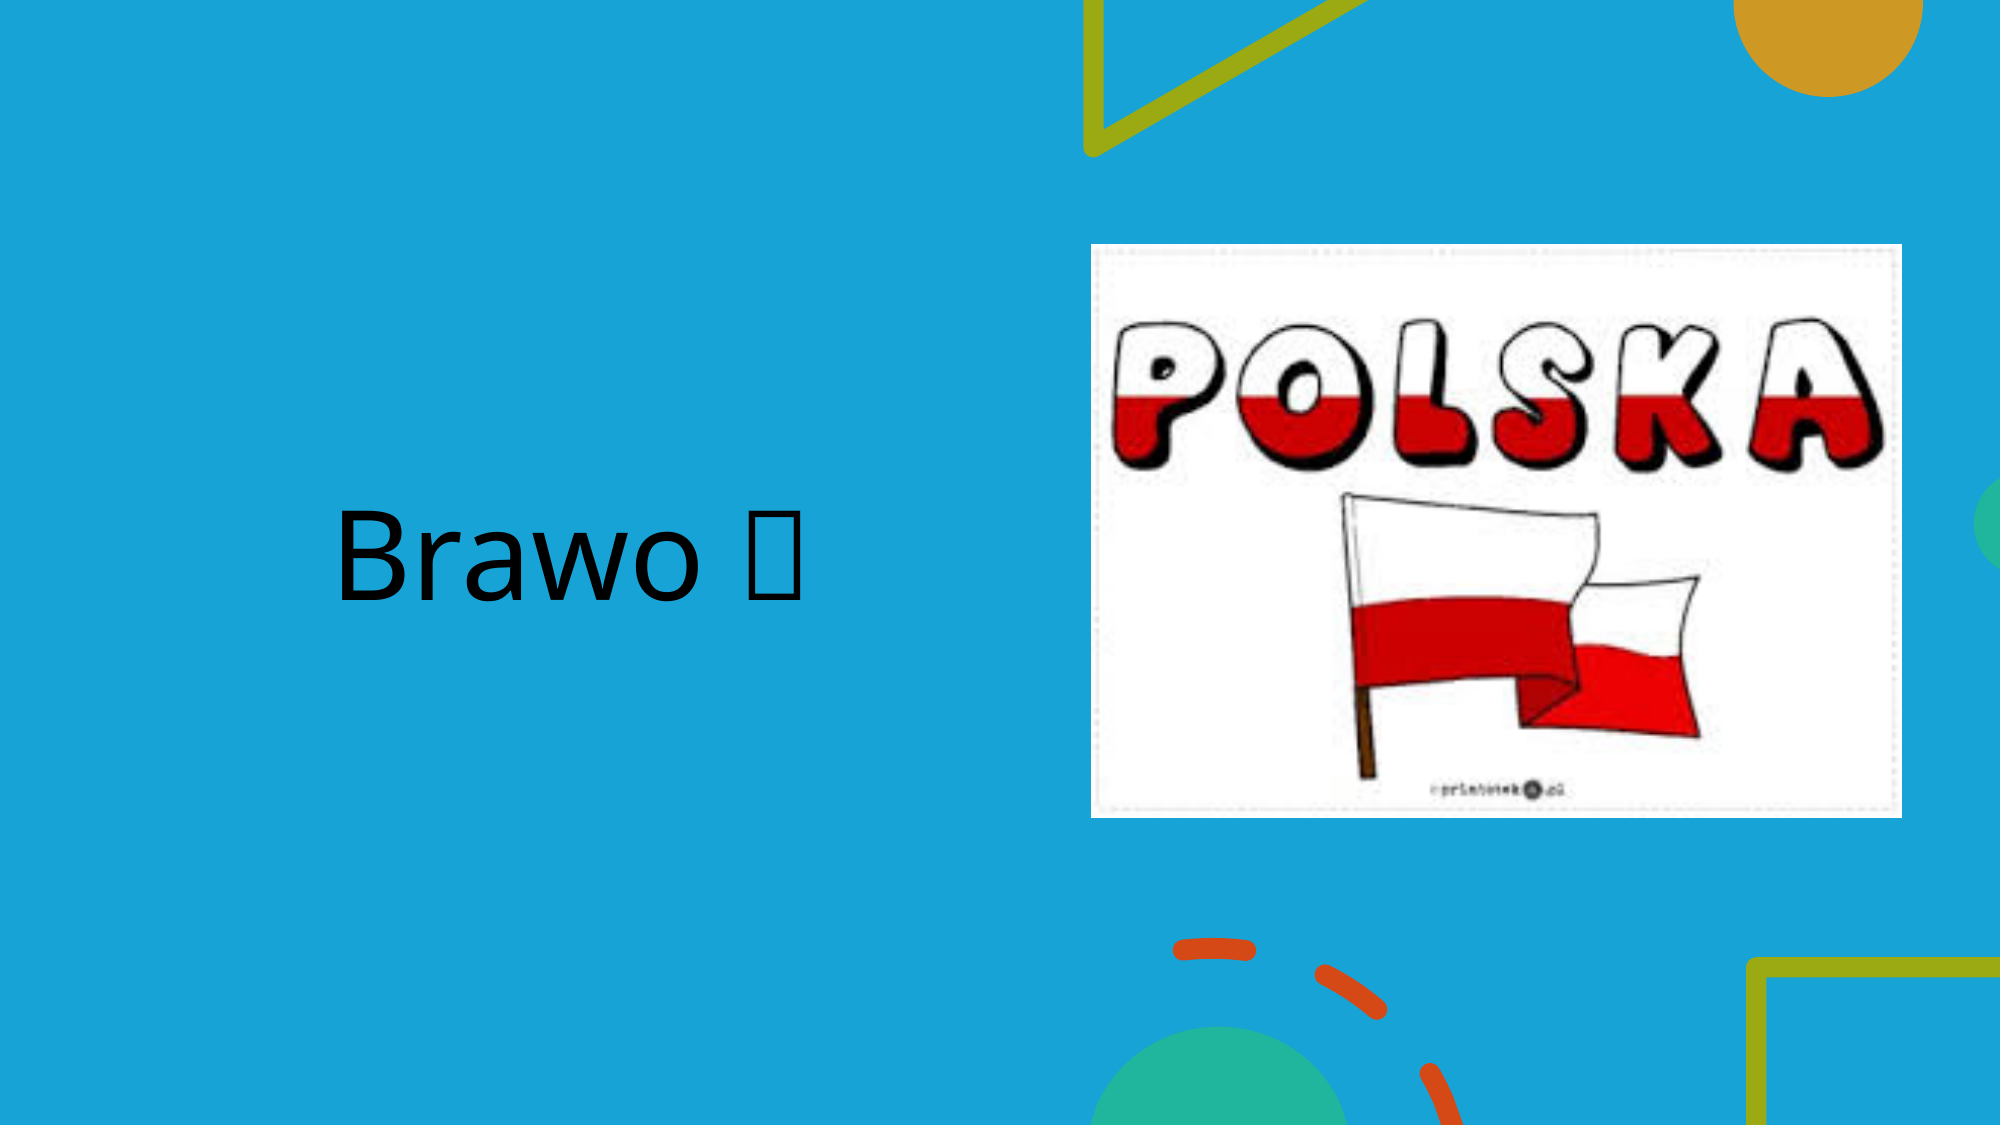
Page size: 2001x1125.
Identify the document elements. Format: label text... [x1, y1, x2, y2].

text_box [0, 0, 2000, 1125]
picture [1091, 244, 1902, 818]
title Brawo  [143, 131, 1000, 635]
